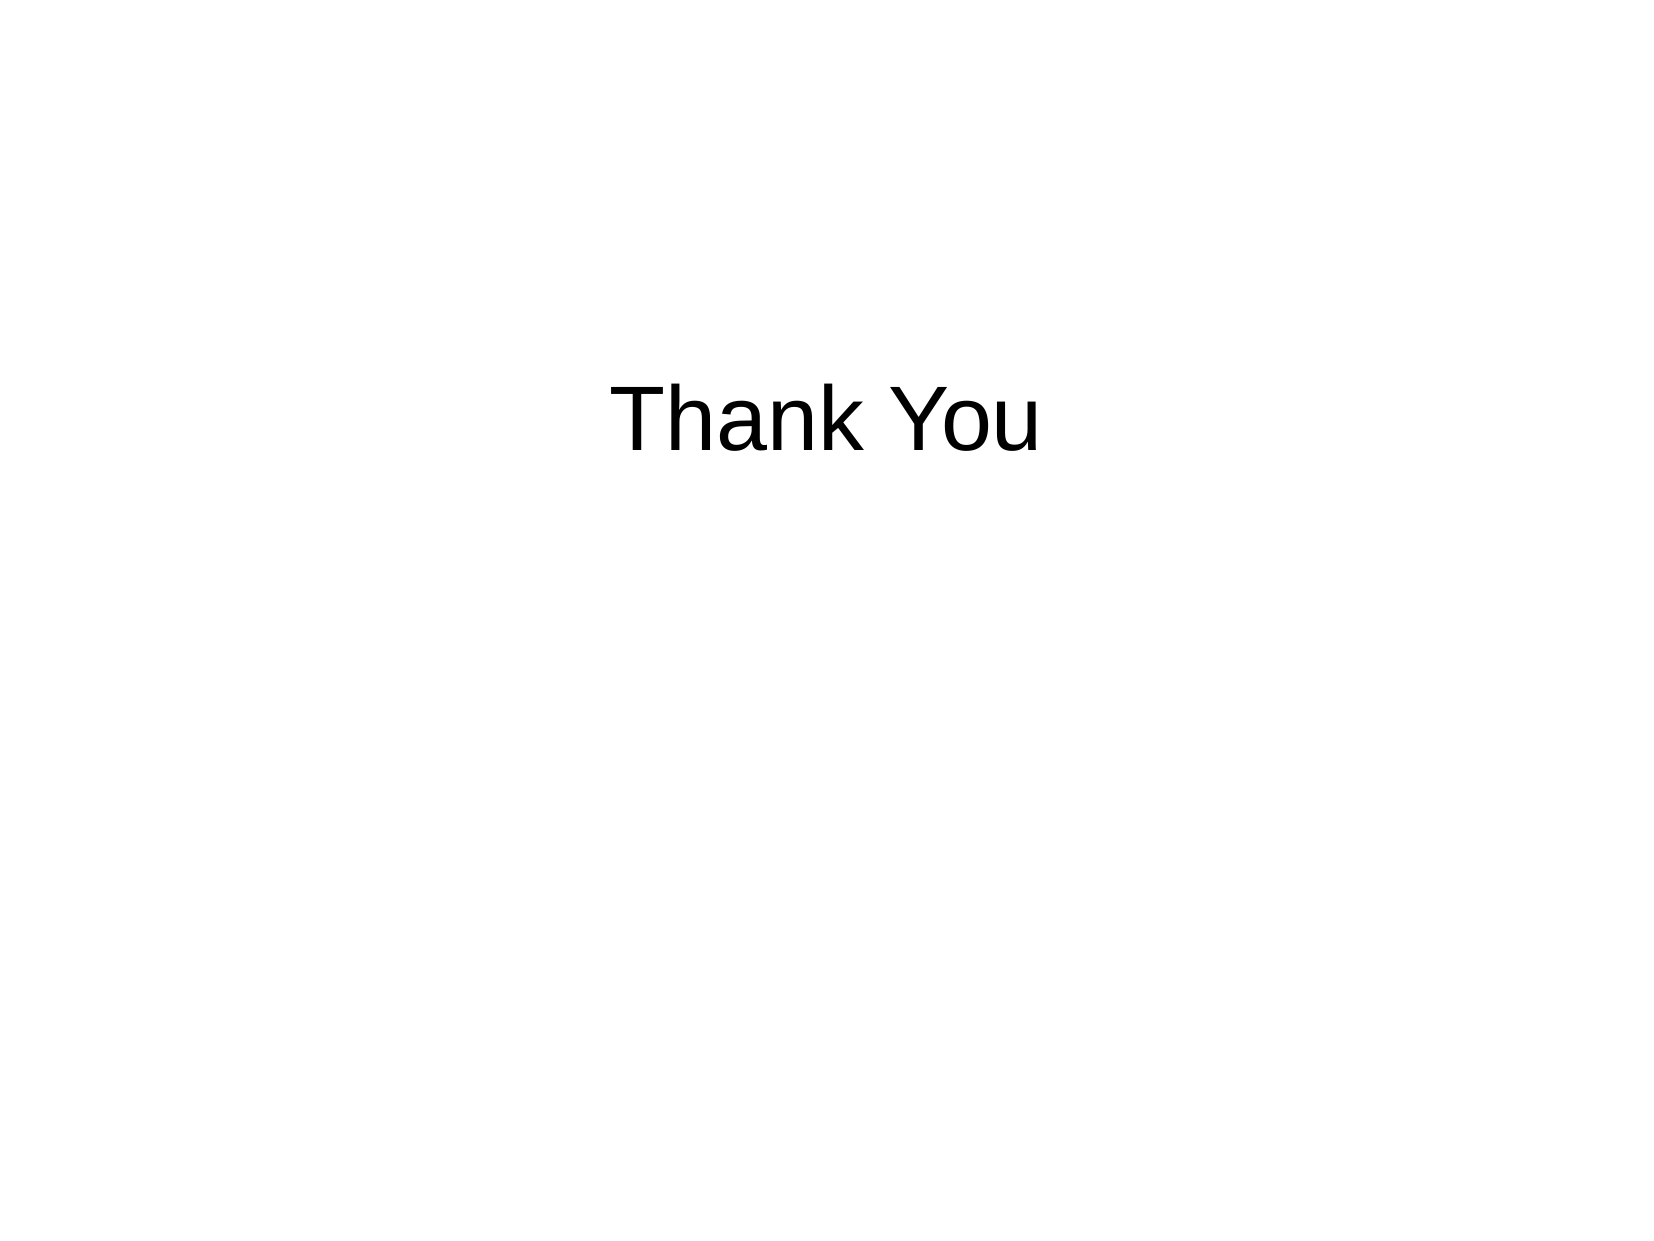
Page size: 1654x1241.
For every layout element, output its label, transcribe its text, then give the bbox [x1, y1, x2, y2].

title Thank You [82, 315, 1571, 523]
